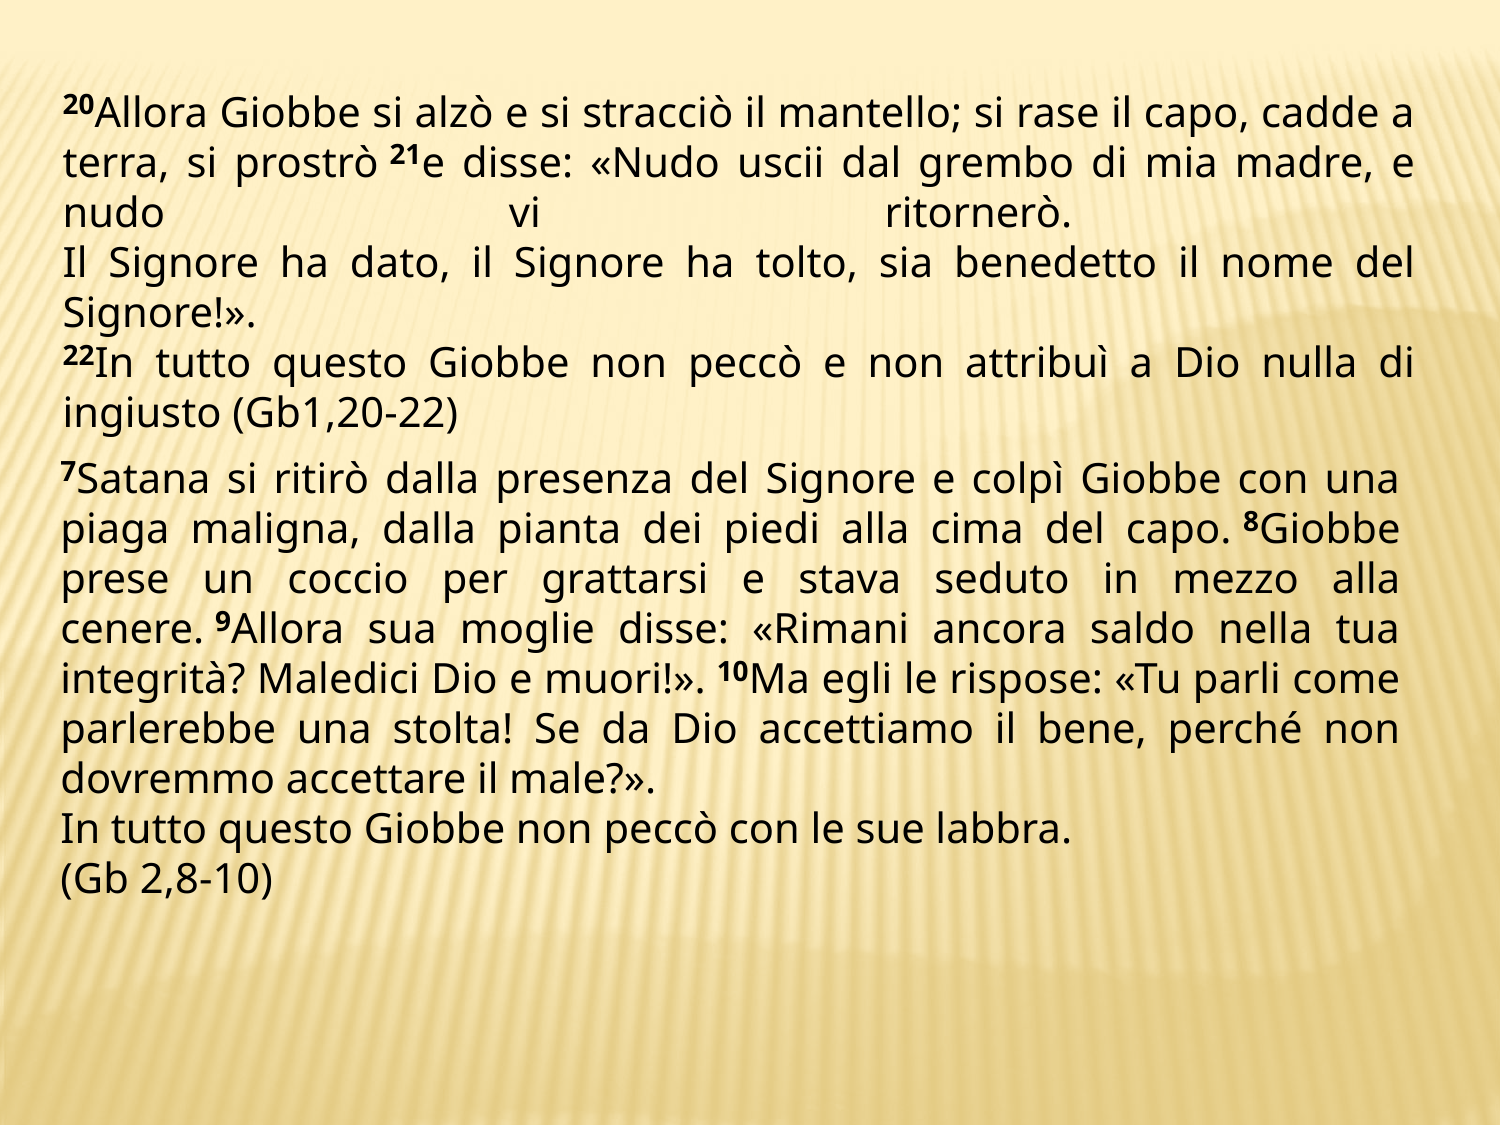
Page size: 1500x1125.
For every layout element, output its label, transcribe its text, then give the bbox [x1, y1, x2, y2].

text_box 7Satana si ritirò dalla presenza del Signore e colpì Giobbe con una piaga maligna, dalla pianta dei piedi alla cima del capo. 8Giobbe prese un coccio per grattarsi e stava seduto in mezzo alla cenere. 9Allora sua moglie disse: «Rimani ancora saldo nella tua integrità? Maledici Dio e muori!». 10Ma egli le rispose: «Tu parli come parlerebbe una stolta! Se da Dio accettiamo il bene, perché non dovremmo accettare il male?». In tutto questo Giobbe non peccò con le sue labbra. (Gb 2,8-10) [45, 444, 1416, 864]
text_box 20Allora Giobbe si alzò e si stracciò il mantello; si rase il capo, cadde a terra, si prostrò 21e disse: «Nudo uscii dal grembo di mia madre, e nudo vi ritornerò. Il Signore ha dato, il Signore ha tolto, sia benedetto il nome del Signore!». 22In tutto questo Giobbe non peccò e non attribuì a Dio nulla di ingiusto (Gb1,20-22) [47, 78, 1466, 346]
